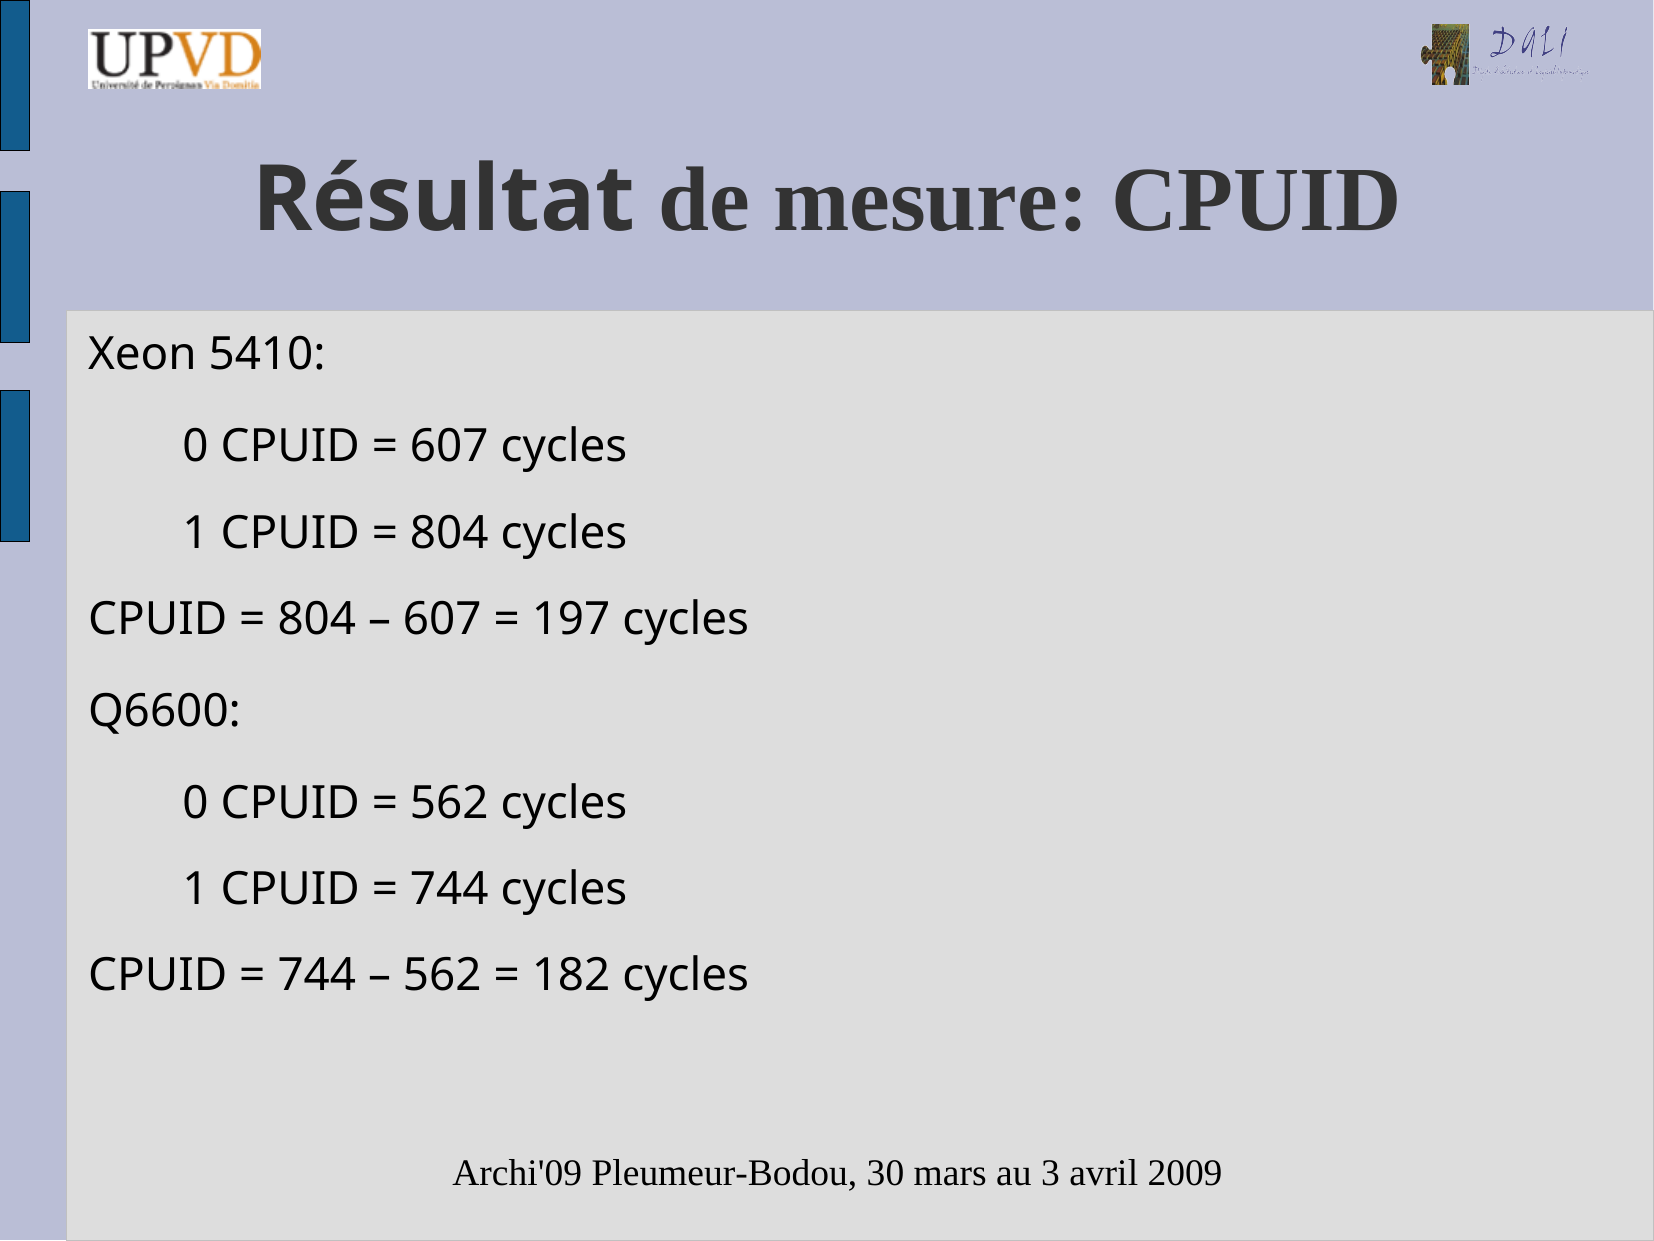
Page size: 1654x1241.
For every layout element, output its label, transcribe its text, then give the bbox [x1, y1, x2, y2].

list Xeon 5410: 0 CPUID = 607 cycles 1 CPUID = 804 cycles CPUID = 804 – 607 = 197 cycles Q6600: 0 CPUID = 562 cycles 1 CPUID = 744 cycles CPUID = 744 – 562 = 182 cycles [88, 320, 1563, 1126]
picture [88, 29, 261, 89]
text_box Archi'09 Pleumeur-Bodou, 30 mars au 3 avril 2009 [452, 1151, 1226, 1204]
picture [1420, 24, 1593, 85]
title Résultat de mesure: CPUID [121, 91, 1534, 299]
